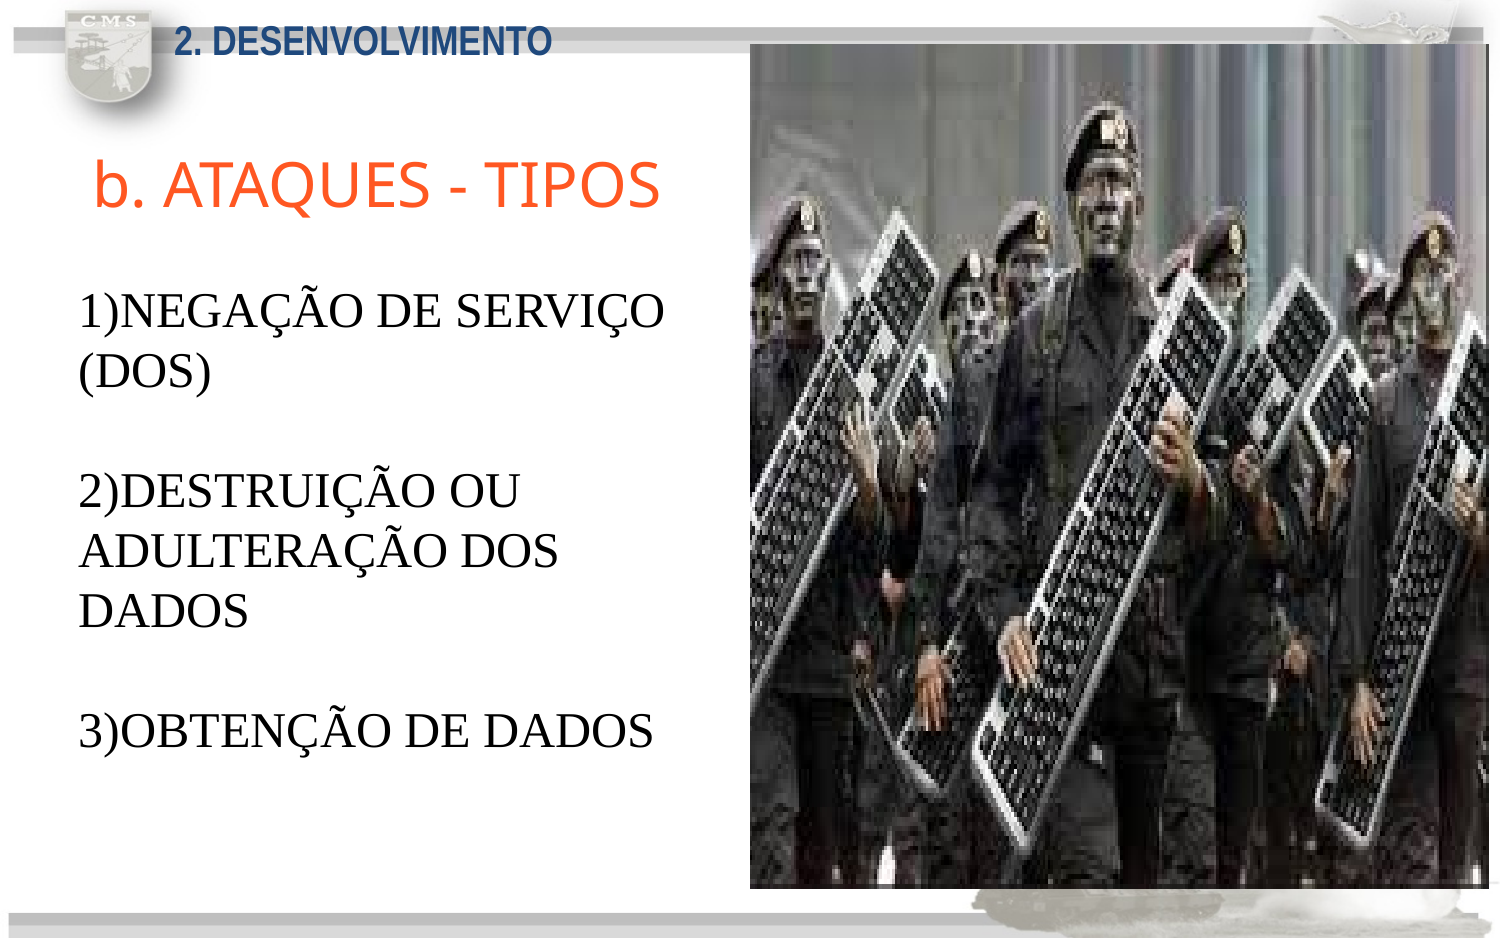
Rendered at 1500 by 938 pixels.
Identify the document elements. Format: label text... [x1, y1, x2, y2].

text_box b. ATAQUES - TIPOS [77, 137, 721, 225]
picture [0, 0, 1500, 938]
text_box 1)NEGAÇÃO DE SERVIÇO (DOS) 2)DESTRUIÇÃO OU ADULTERAÇÃO DOS DADOS 3)OBTENÇÃO DE DADOS [64, 269, 750, 769]
text_box 2. DESENVOLVIMENTO [159, 6, 1305, 72]
